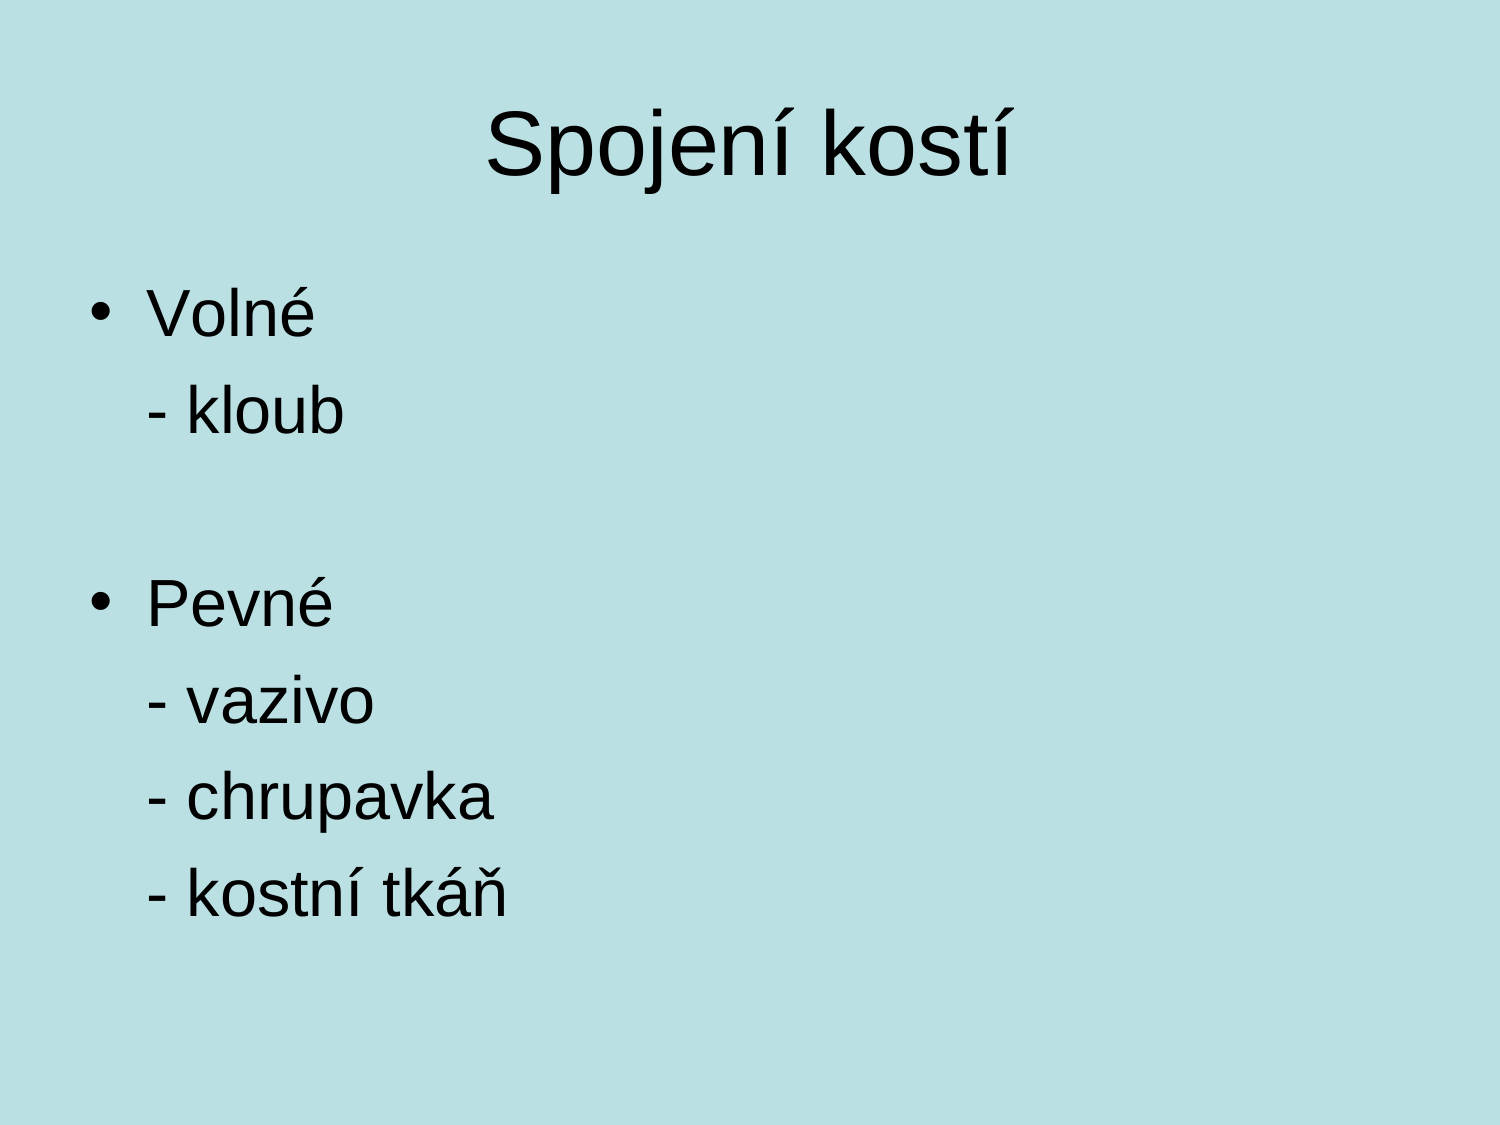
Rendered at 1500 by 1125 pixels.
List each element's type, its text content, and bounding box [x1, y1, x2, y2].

list Volné - kloub Pevné - vazivo - chrupavka - kostní tkáň [75, 262, 1426, 1035]
title Spojení kostí [75, 45, 1426, 233]
